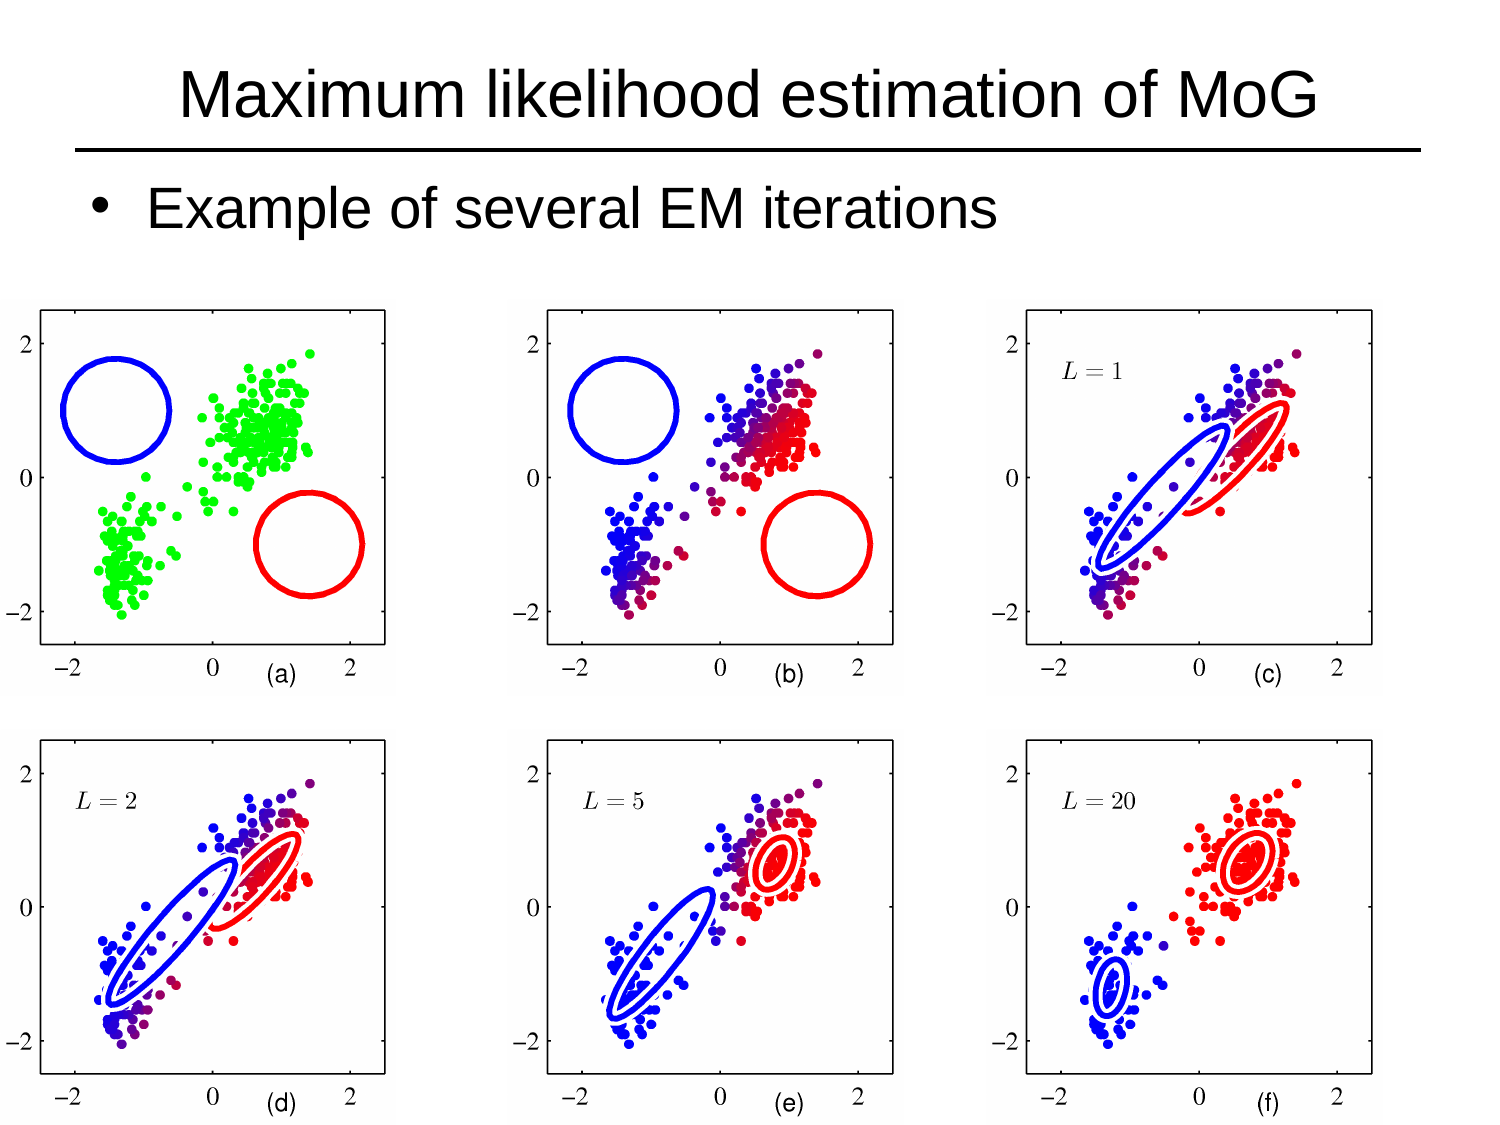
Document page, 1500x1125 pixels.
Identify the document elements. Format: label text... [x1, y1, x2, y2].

picture [0, 729, 396, 1125]
title Maximum likelihood estimation of MoG [75, 43, 1426, 139]
picture [0, 299, 396, 696]
list Example of several EM iterations [75, 162, 1426, 1101]
picture [986, 299, 1383, 696]
picture [986, 729, 1383, 1125]
picture [507, 729, 904, 1125]
picture [507, 299, 904, 696]
